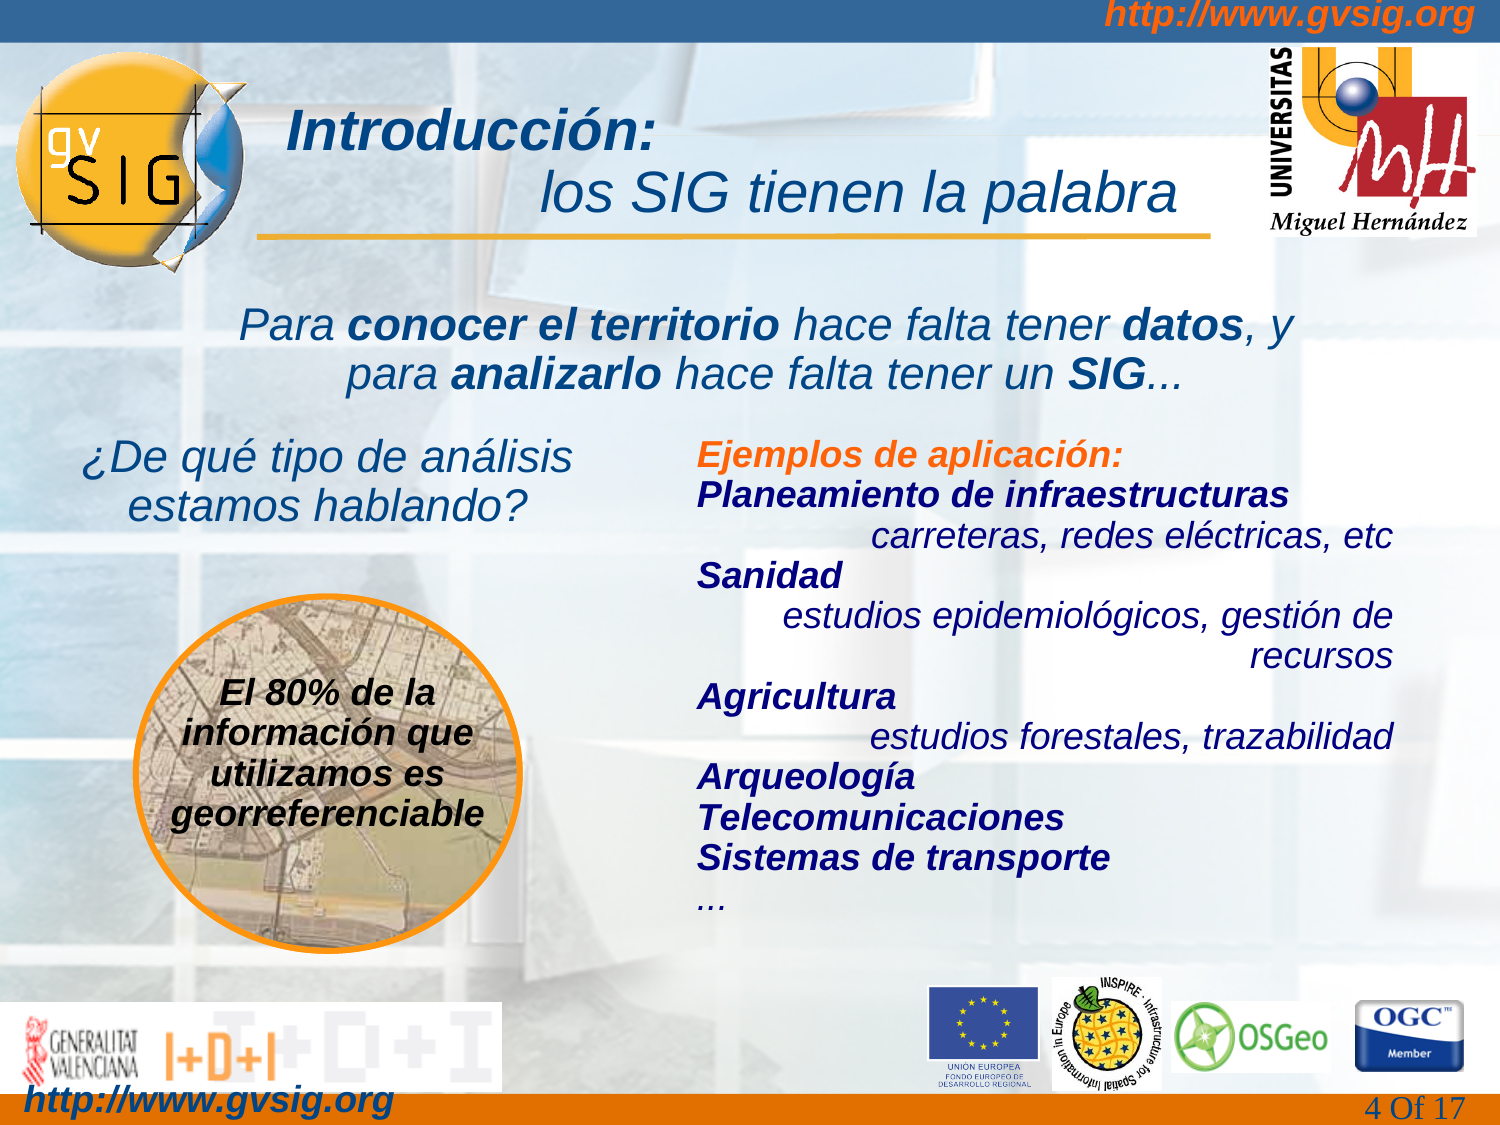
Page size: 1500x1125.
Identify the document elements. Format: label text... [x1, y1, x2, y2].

picture [1269, 47, 1477, 237]
text_box ¿De qué tipo de análisis estamos hablando? [47, 433, 609, 534]
picture [11, 49, 249, 276]
text_box Para conocer el territorio hace falta tener datos, y para analizarlo hace falta tener un SIG... [206, 301, 1325, 449]
picture [1355, 1000, 1464, 1072]
text_box Introducción: los SIG tienen la palabra [271, 92, 1211, 236]
text_box Ejemplos de aplicación: Planeamiento de infraestructuras carreteras, redes eléctricas, etc Sanidad estudios epidemiológicos, gestión de recursos Agricultura estudios forestales, trazabilidad Arqueología Telecomunicaciones Sistemas de transporte ... [696, 435, 1394, 970]
text_box [135, 679, 520, 951]
picture [1052, 977, 1162, 1091]
picture [927, 985, 1040, 1087]
picture [1171, 1001, 1331, 1073]
picture [0, 1002, 502, 1094]
text_box [169, 596, 486, 673]
text_box El 80% de la información que utilizamos es georreferenciable [165, 673, 491, 837]
